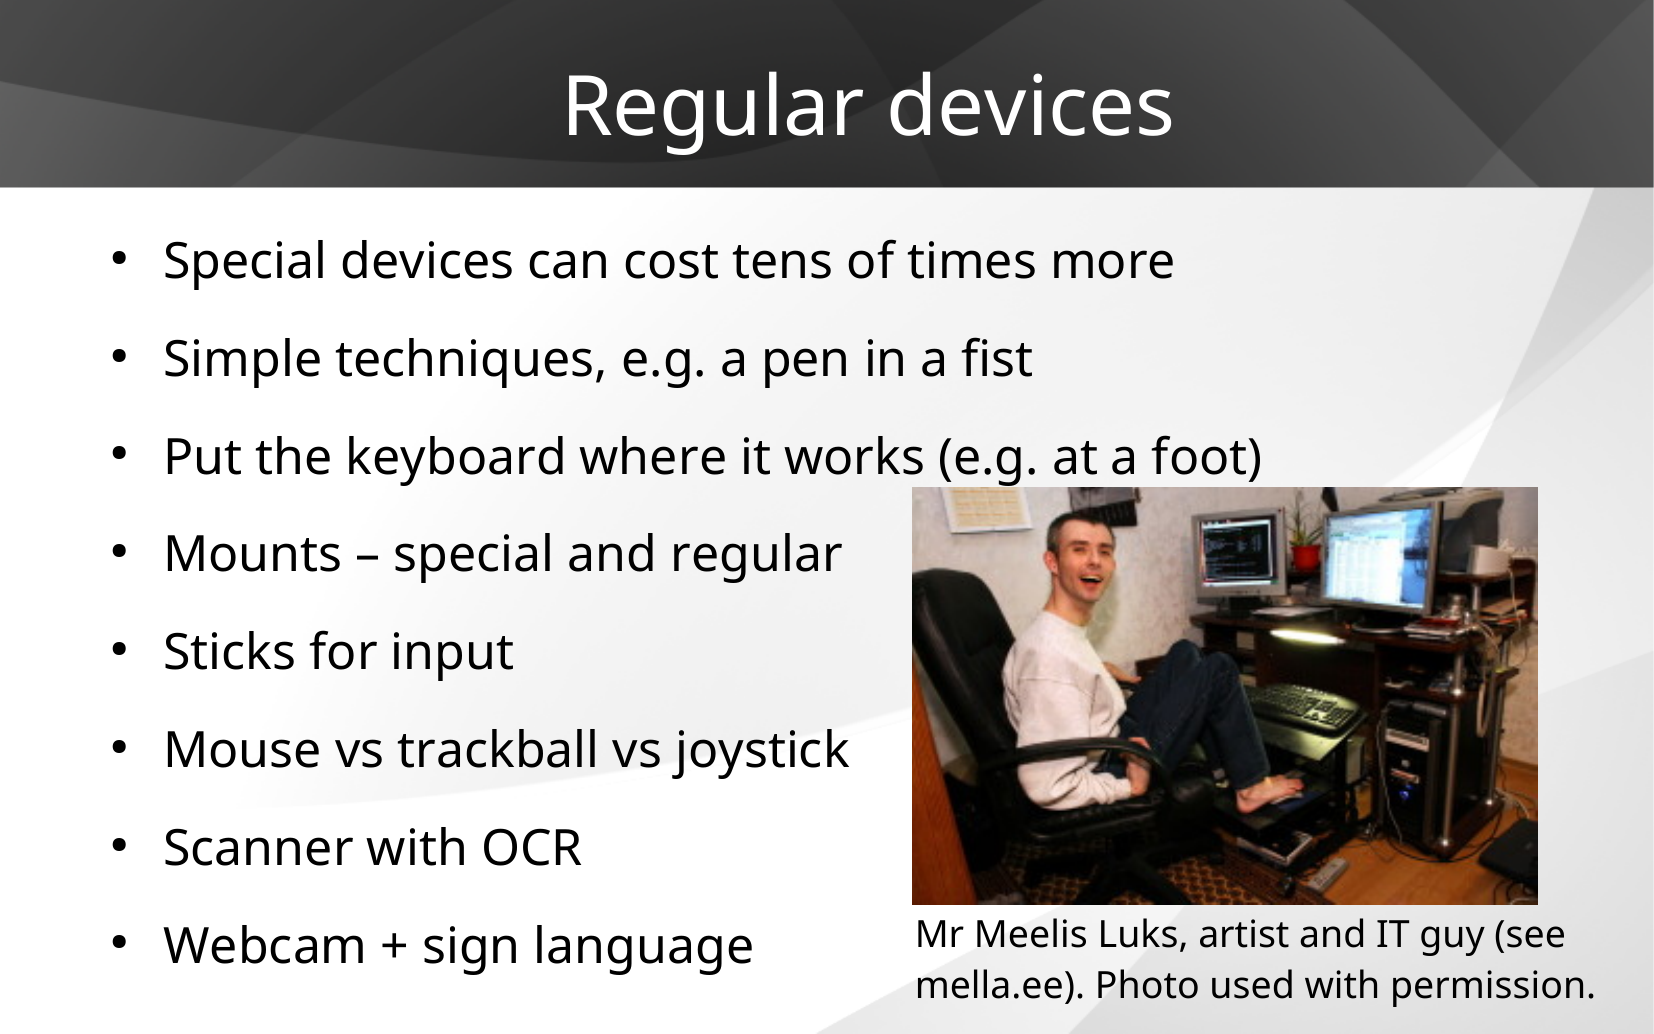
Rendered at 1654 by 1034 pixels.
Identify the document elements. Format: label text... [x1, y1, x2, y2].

picture [0, 0, 1654, 1034]
list Special devices can cost tens of times more Simple techniques, e.g. a pen in a fist Put the keyboard where it works (e.g. at a foot) Mounts – special and regular Sticks for input Mouse vs trackball vs joystick Scanner with OCR Webcam + sign language [75, 225, 1613, 1013]
title Regular devices [124, 0, 1613, 208]
text_box Mr Meelis Luks, artist and IT guy (see mella.ee). Photo used with permission. [900, 900, 1613, 1014]
